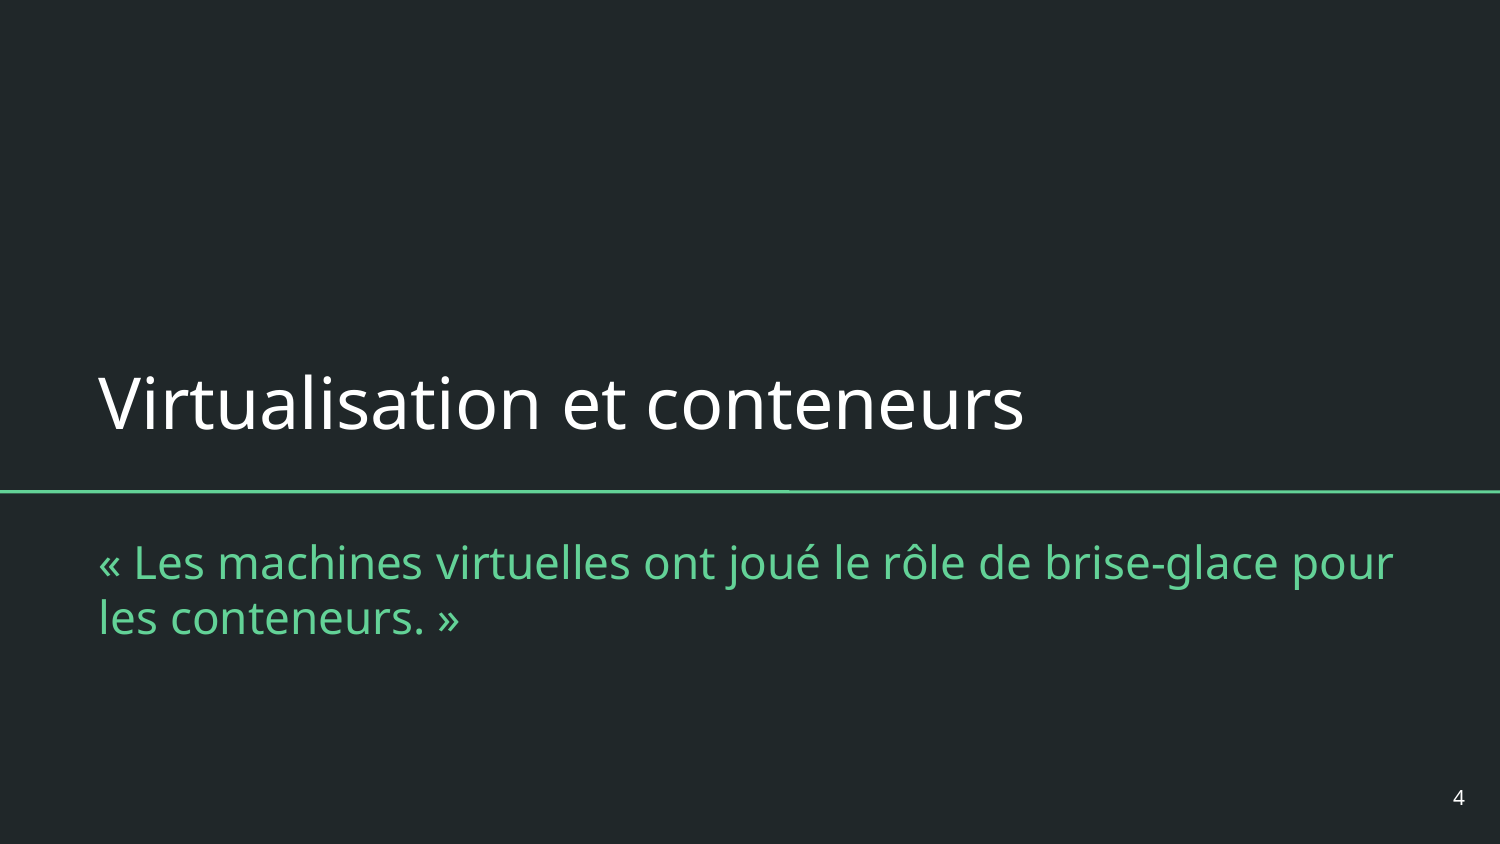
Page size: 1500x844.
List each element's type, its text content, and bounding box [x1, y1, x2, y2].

title Virtualisation et conteneurs [83, 337, 1417, 466]
slide_number <numéro> [1389, 764, 1480, 830]
text_box « Les machines virtuelles ont joué le rôle de brise-glace pour les conteneurs. » [83, 518, 1447, 659]
